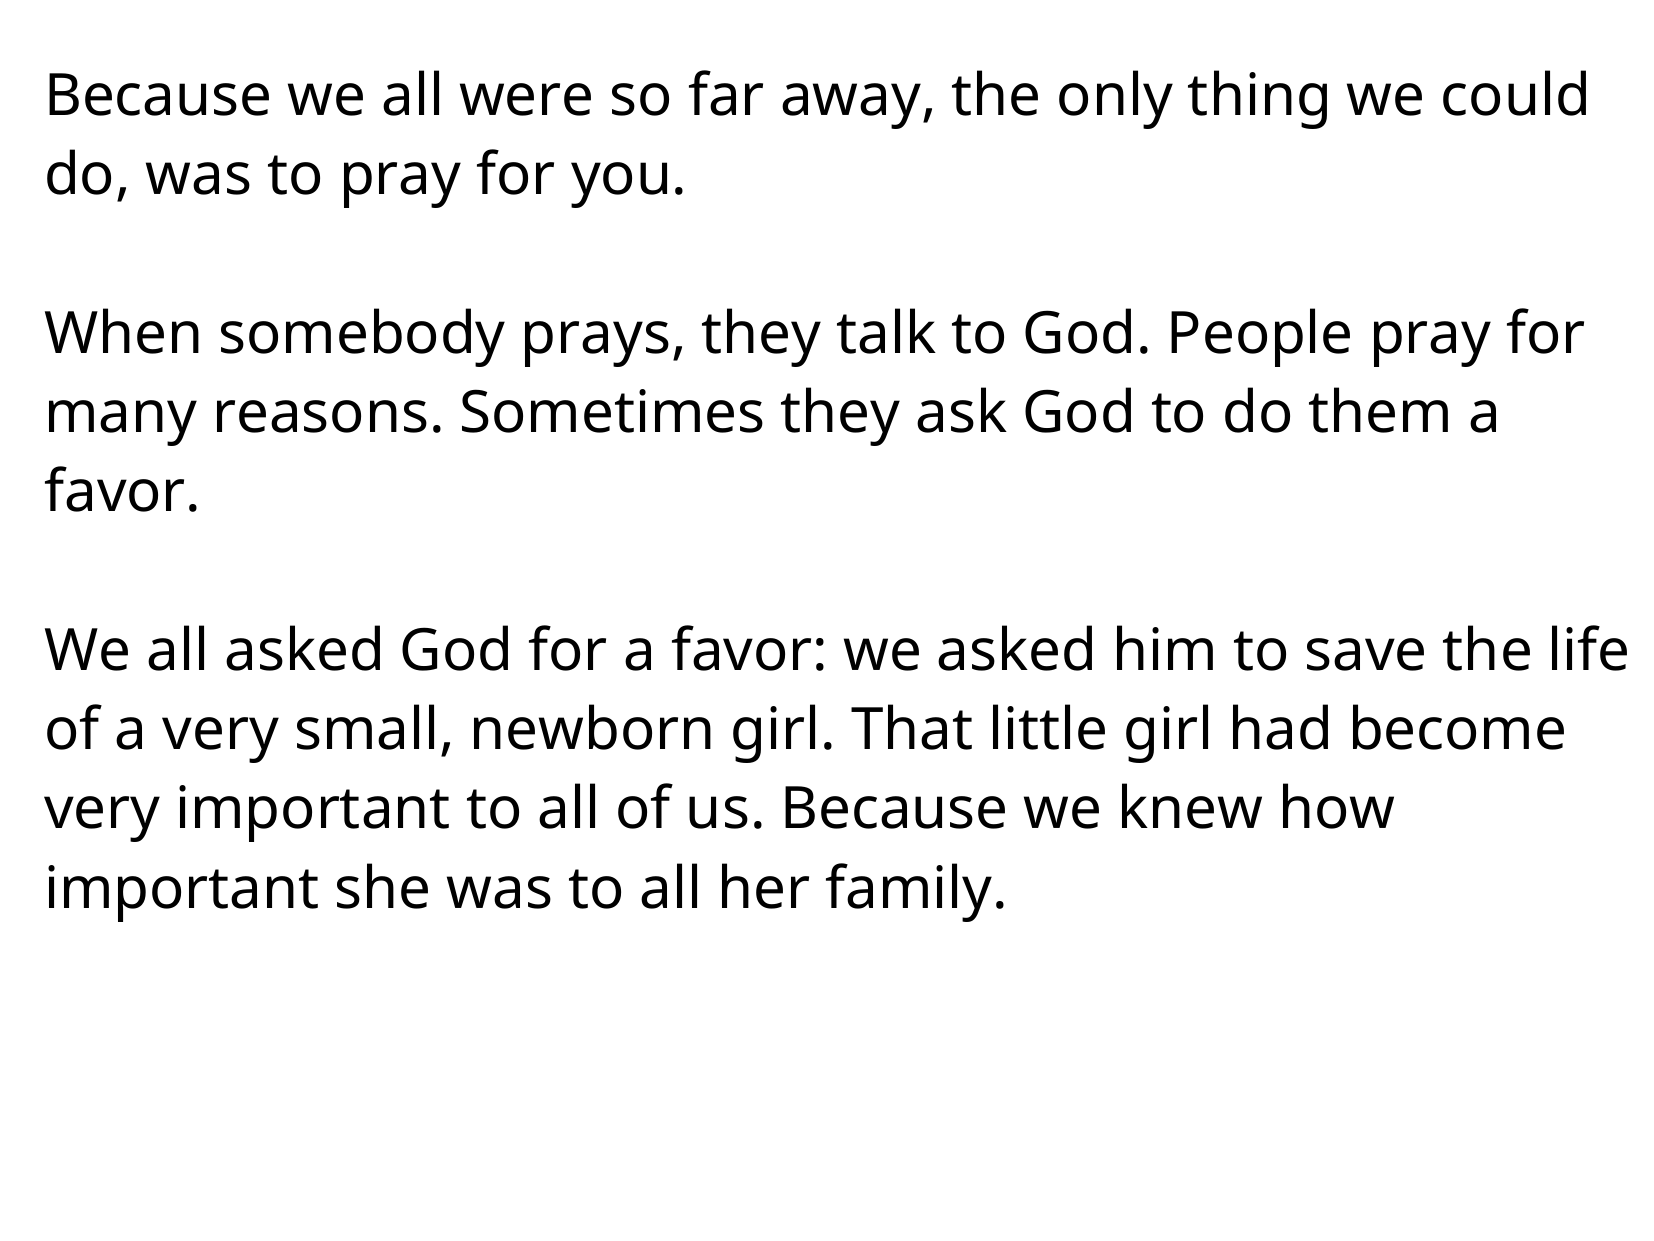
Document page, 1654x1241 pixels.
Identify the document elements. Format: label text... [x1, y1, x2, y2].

text_box Because we all were so far away, the only thing we could do, was to pray for you. When somebody prays, they talk to God. People pray for many reasons. Sometimes they ask God to do them a favor. We all asked God for a favor: we asked him to save the life of a very small, newborn girl. That little girl had become very important to all of us. Because we knew how important she was to all her family. [29, 45, 1634, 1004]
